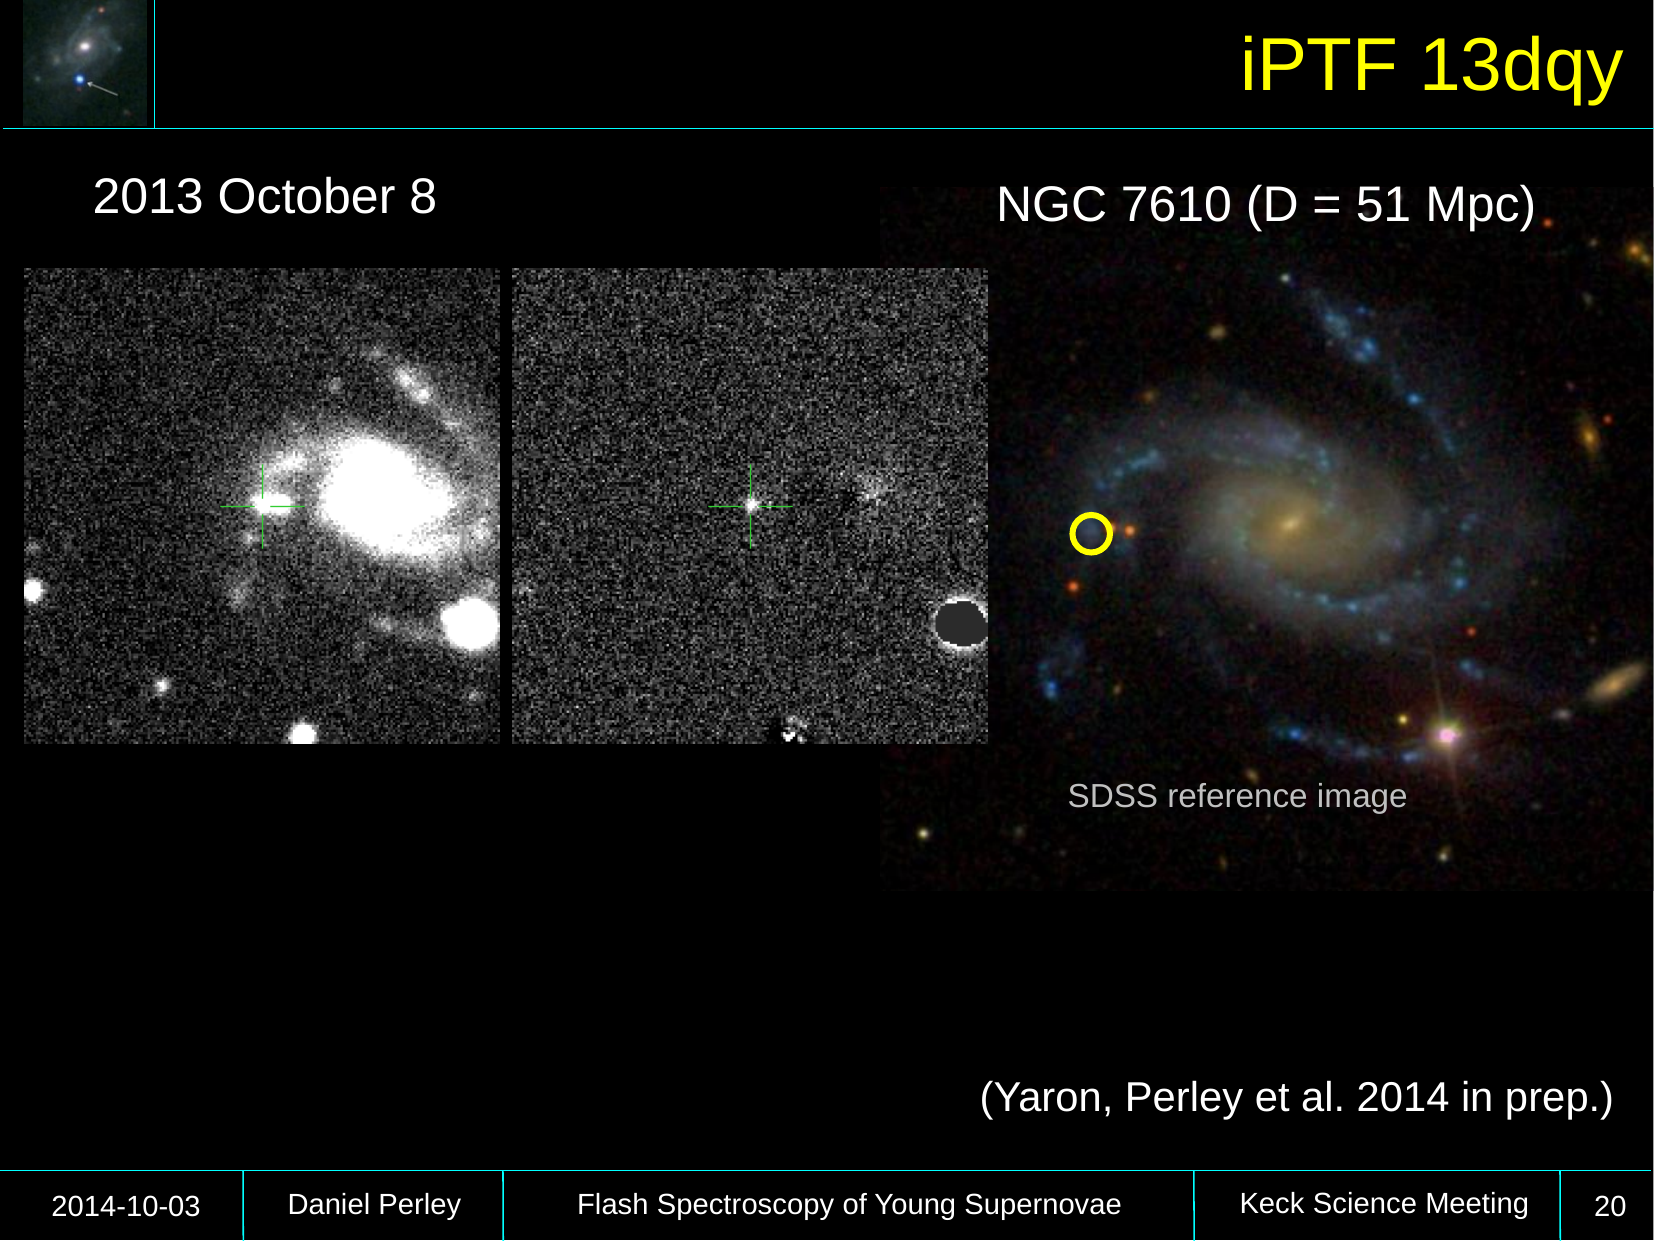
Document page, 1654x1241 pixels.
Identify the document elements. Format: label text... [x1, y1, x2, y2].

picture [512, 187, 1654, 891]
text_box (Yaron, Perley et al. 2014 in prep.) [657, 1063, 1633, 1131]
text_box NGC 7610 (D = 51 Mpc) [978, 165, 1575, 242]
text_box SDSS reference image [1050, 767, 1501, 826]
picture [23, 0, 147, 126]
picture [24, 268, 500, 744]
text_box 2013 October 8 [75, 157, 863, 235]
title iPTF 13dqy [187, 21, 1624, 108]
